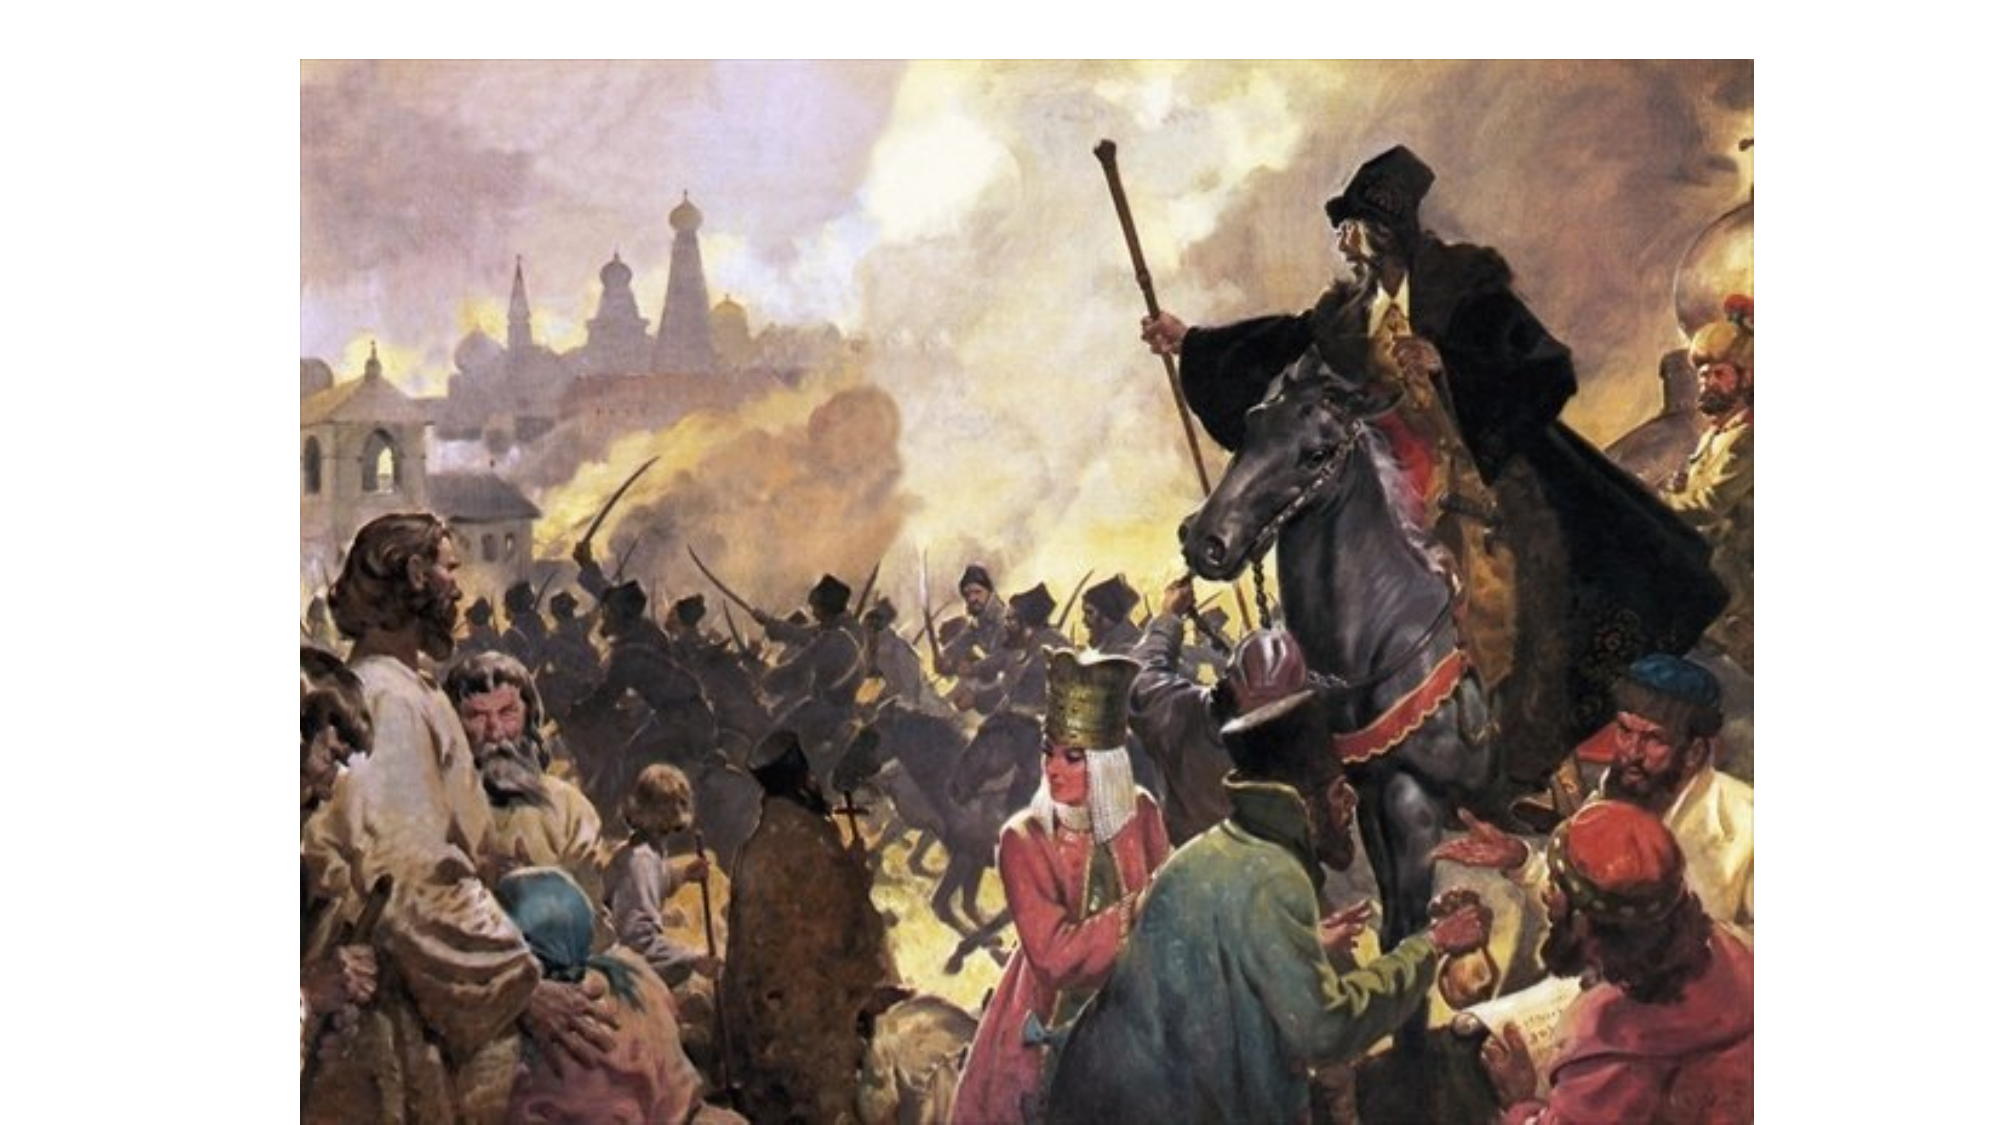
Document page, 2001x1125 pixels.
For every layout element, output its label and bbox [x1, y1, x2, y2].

picture [300, 59, 1754, 1125]
